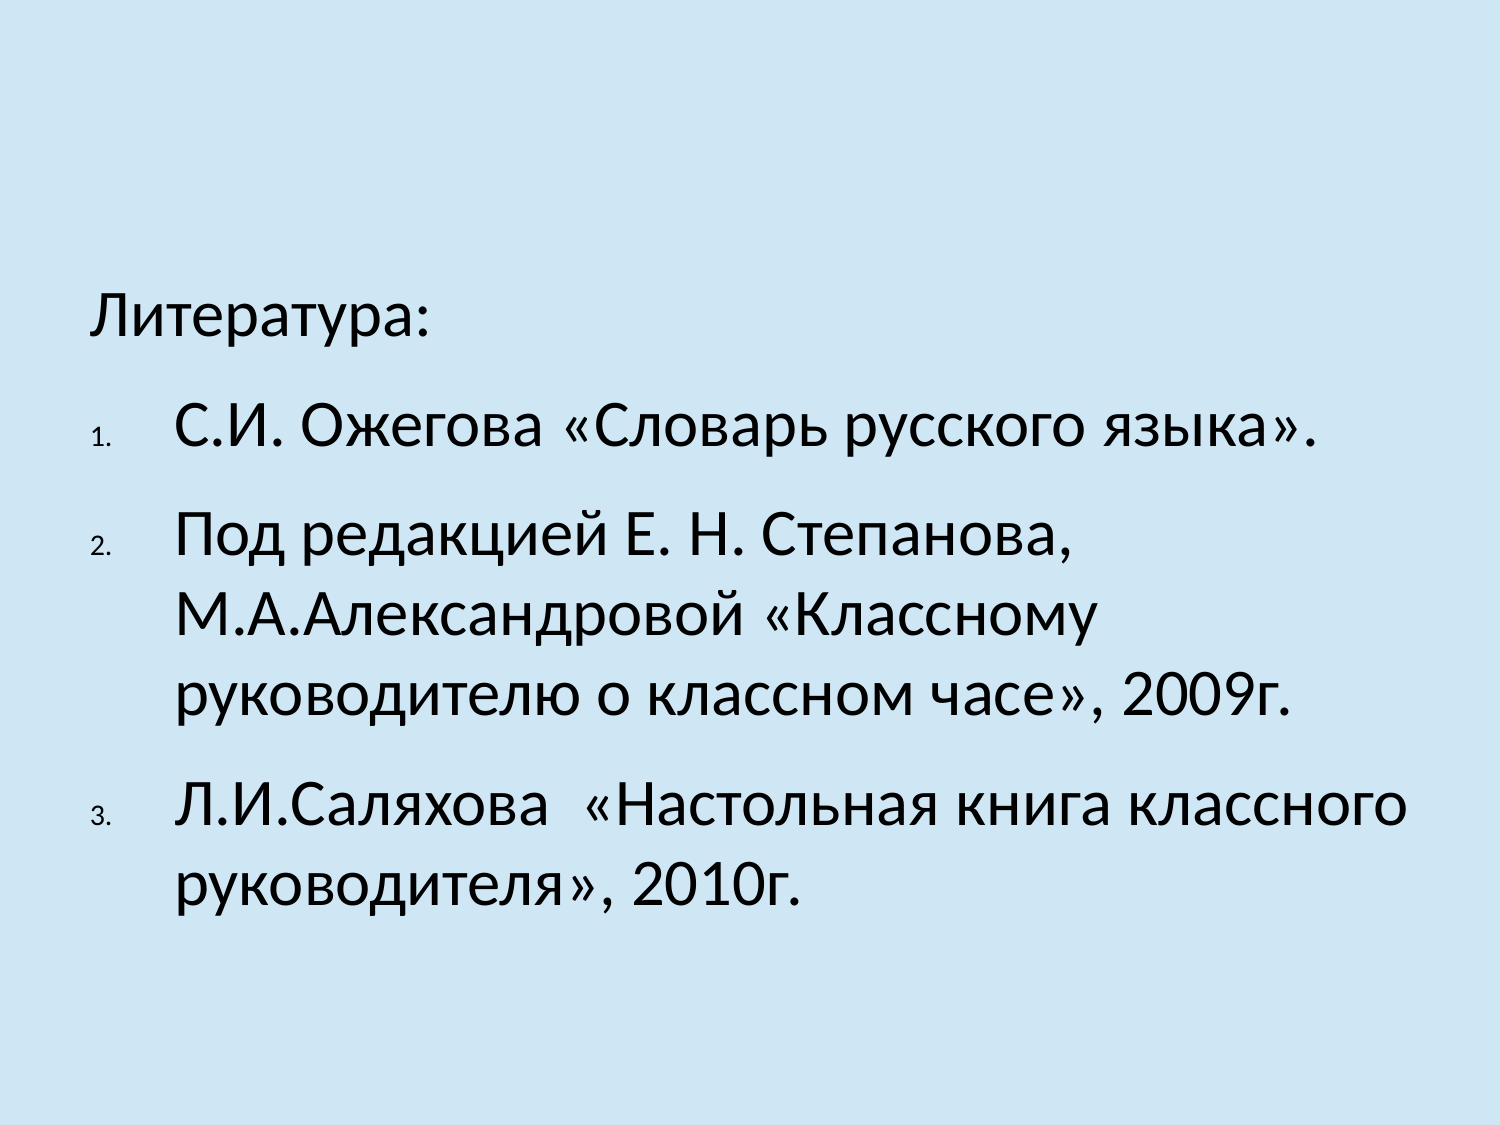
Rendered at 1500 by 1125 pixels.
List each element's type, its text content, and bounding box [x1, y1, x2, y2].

list Литература: С.И. Ожегова «Словарь русского языка». Под редакцией Е. Н. Степанова, М.А.Александровой «Классному руководителю о классном часе», 2009г. Л.И.Саляхова «Настольная книга классного руководителя», 2010г. [75, 262, 1425, 1005]
